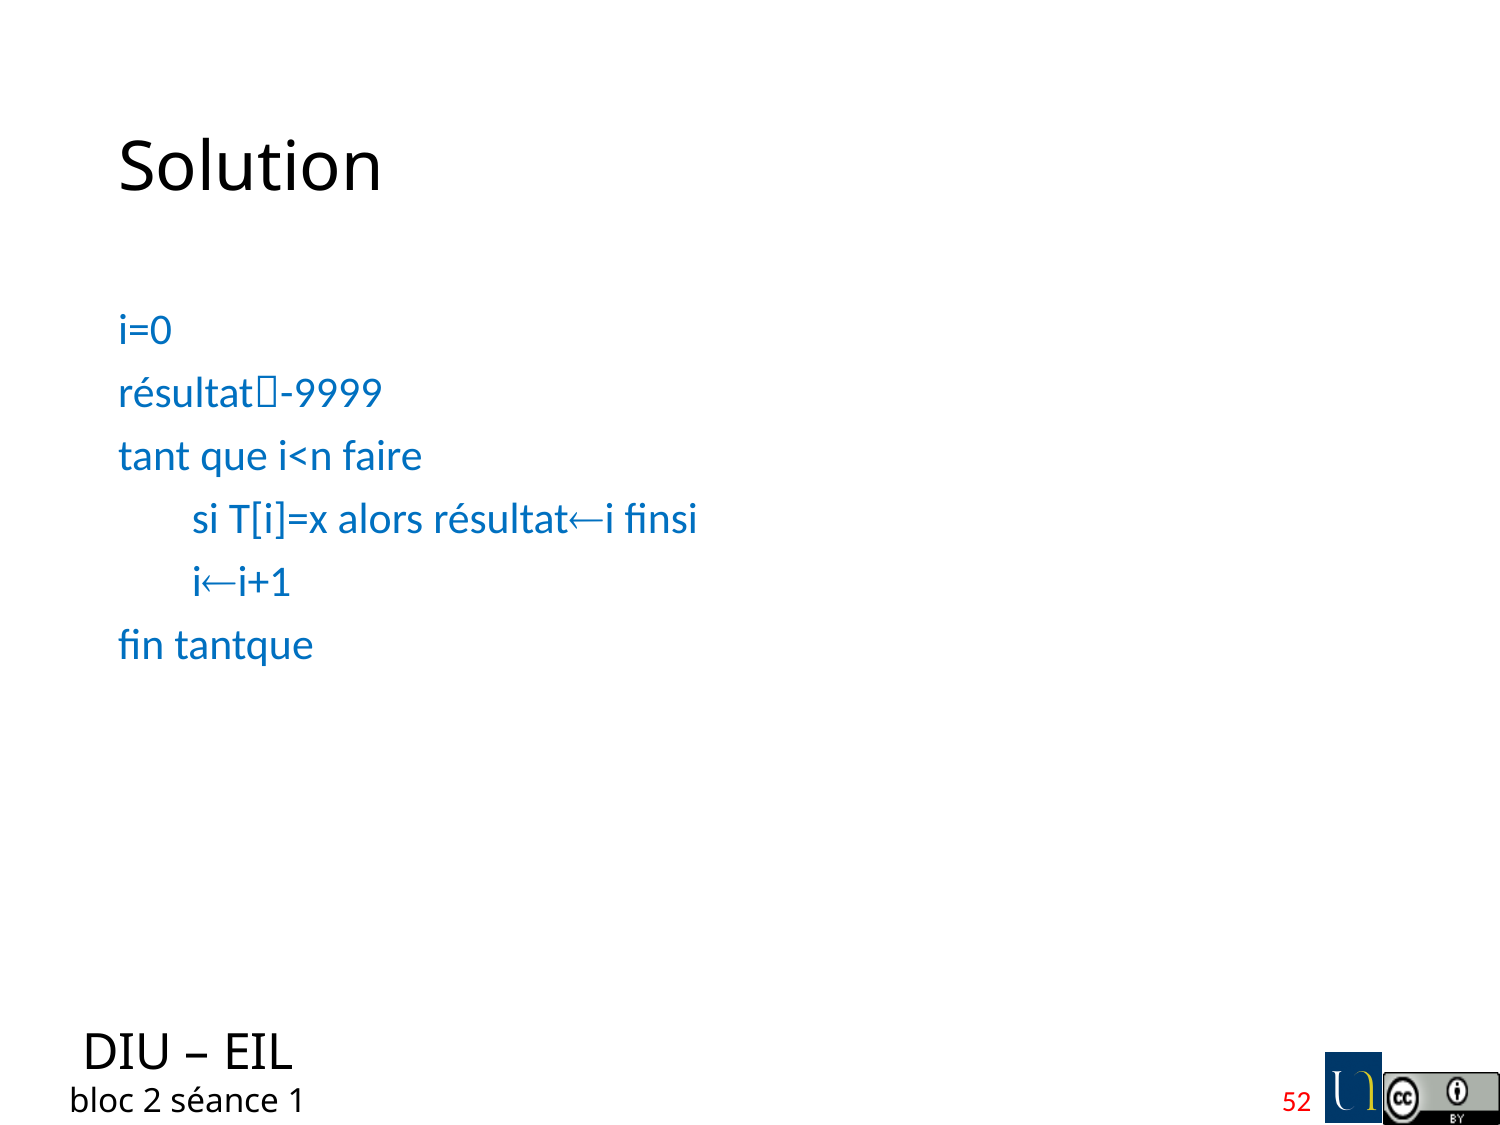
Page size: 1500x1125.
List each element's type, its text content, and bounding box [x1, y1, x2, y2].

picture [1325, 1052, 1382, 1123]
slide_number <numéro> [1240, 1070, 1327, 1125]
title Solution [103, 59, 1397, 278]
picture [1383, 1072, 1500, 1125]
list i=0 résultat-9999 tant que i<n faire si T[i]=x alors résultati finsi ii+1 fin tantque [103, 299, 1397, 1014]
